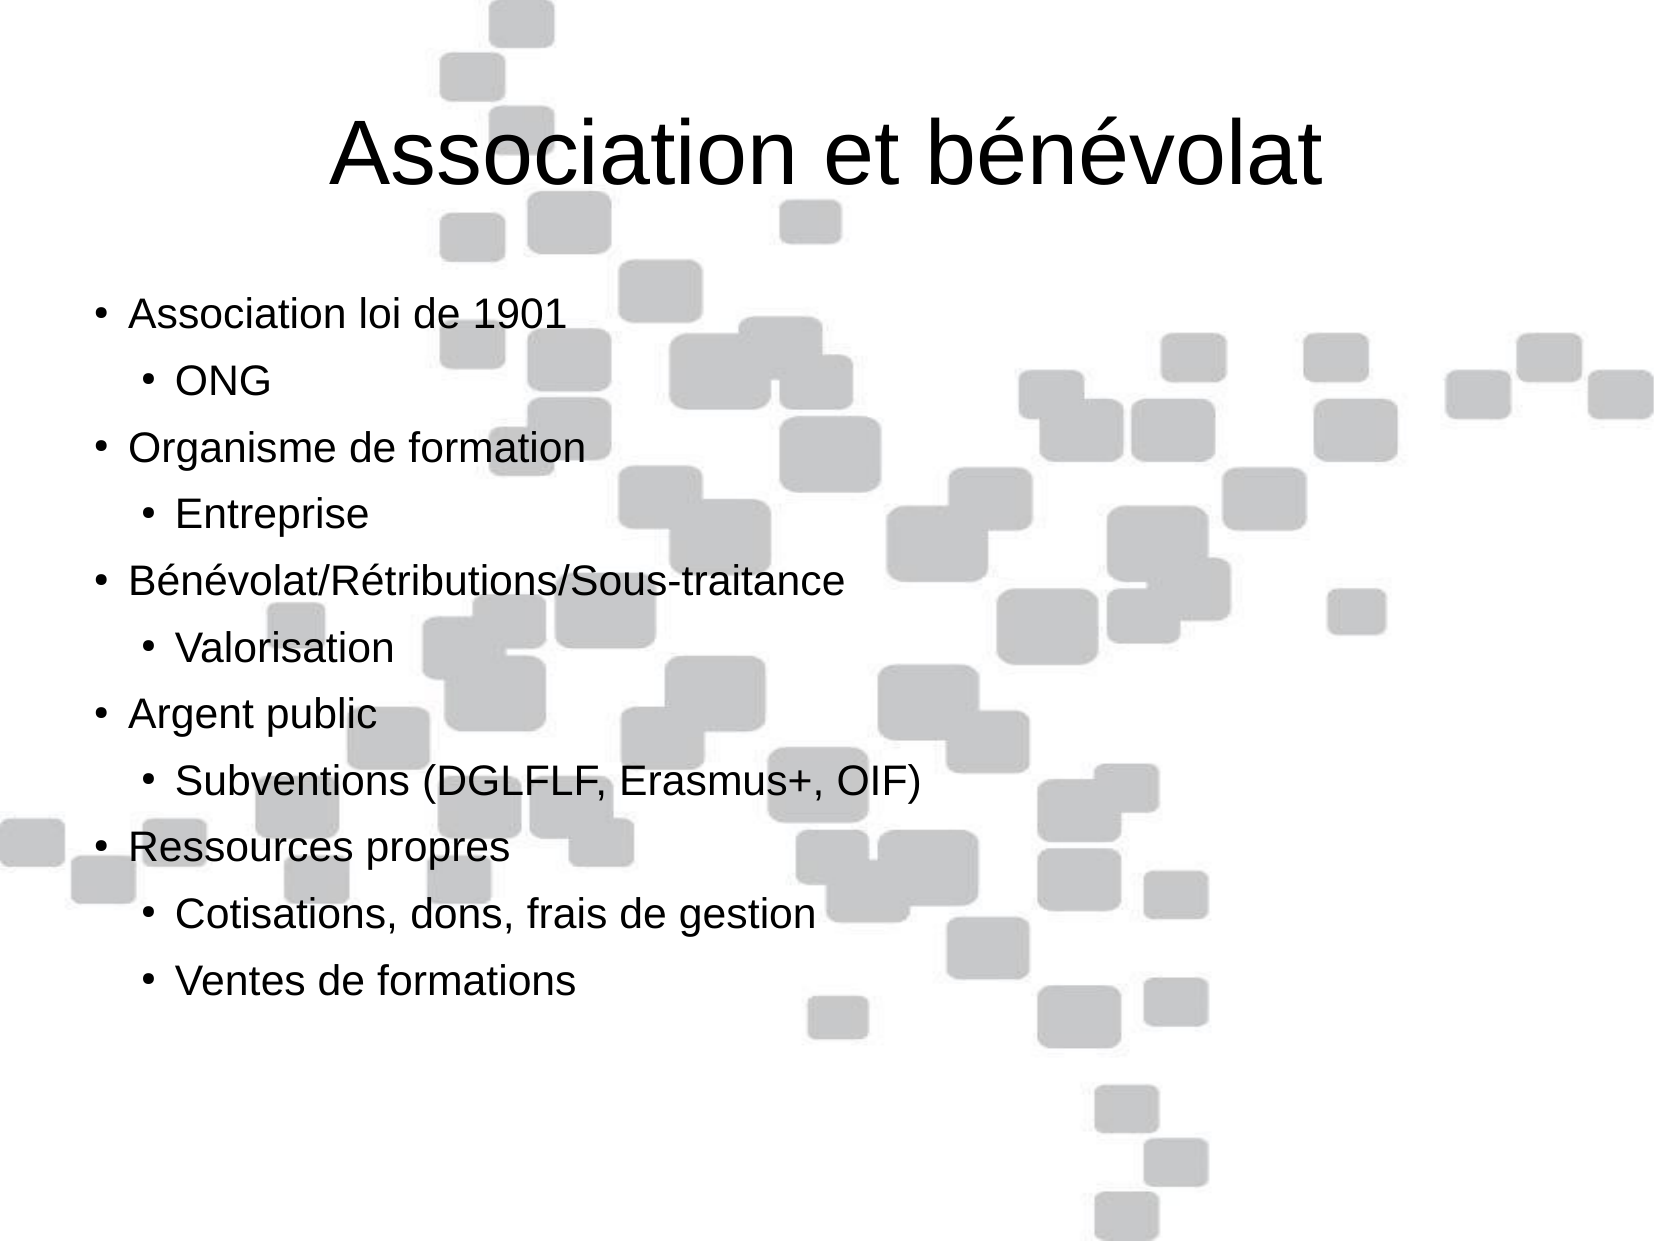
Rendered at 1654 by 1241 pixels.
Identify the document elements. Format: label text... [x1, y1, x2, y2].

list Association loi de 1901 ONG Organisme de formation Entreprise Bénévolat/Rétributions/Sous-traitance Valorisation Argent public Subventions (DGLFLF, Erasmus+, OIF) Ressources propres Cotisations, dons, frais de gestion Ventes de formations [82, 290, 1571, 1010]
picture [0, 0, 1654, 1241]
title Association et bénévolat [82, 49, 1571, 257]
